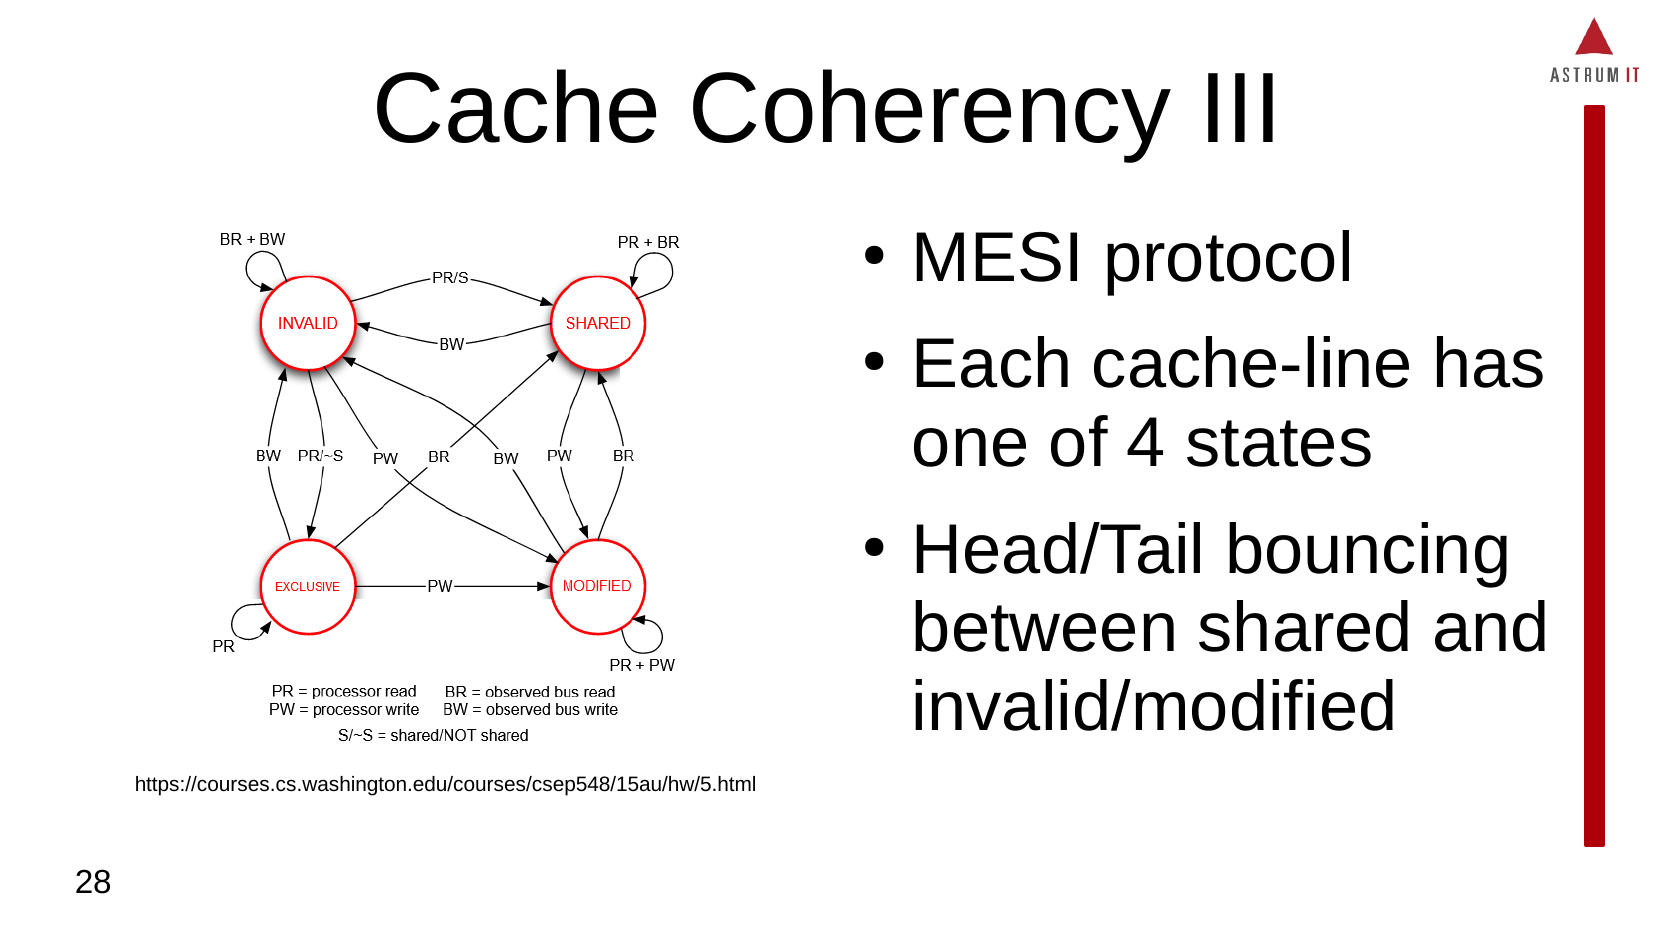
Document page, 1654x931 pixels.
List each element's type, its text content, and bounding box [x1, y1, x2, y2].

picture [180, 217, 711, 757]
text_box https://courses.cs.washington.edu/courses/csep548/15au/hw/5.html [120, 765, 772, 804]
picture [1550, 17, 1639, 82]
title Cache Coherency III [114, 30, 1541, 186]
list MESI protocol Each cache-line has one of 4 states Head/Tail bouncing between shared and invalid/modified [845, 217, 1572, 757]
